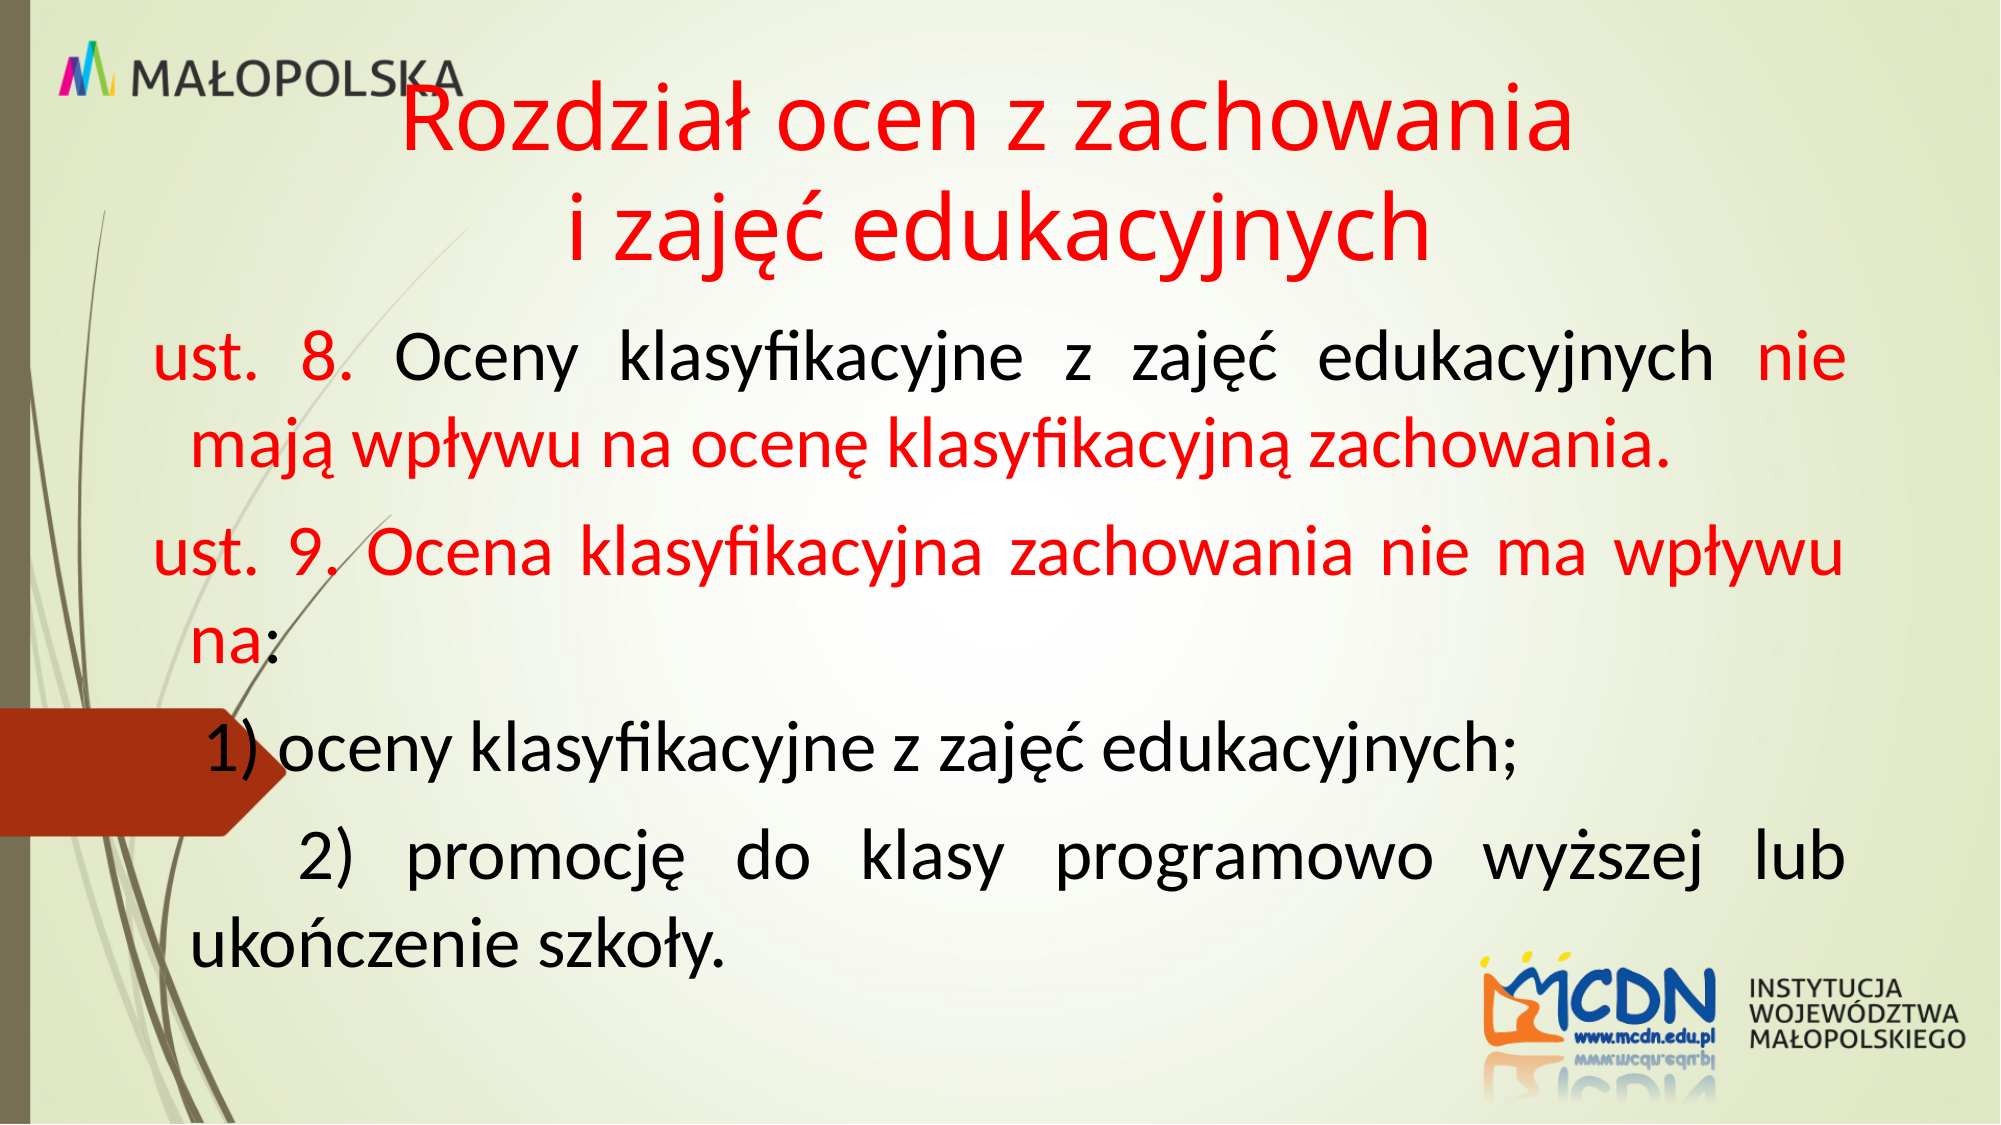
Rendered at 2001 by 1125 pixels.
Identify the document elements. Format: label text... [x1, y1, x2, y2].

title Rozdział ocen z zachowania i zajęć edukacyjnych [137, 59, 1863, 278]
list ust. 8. Oceny klasyfikacyjne z zajęć edukacyjnych nie mają wpływu na ocenę klasyfikacyjną zachowania. ust. 9. Ocena klasyfikacyjna zachowania nie ma wpływu na: 1) oceny klasyfikacyjne z zajęć edukacyjnych; 2) promocję do klasy programowo wyższej lub ukończenie szkoły. [137, 299, 1863, 1014]
picture [0, 0, 2001, 1125]
